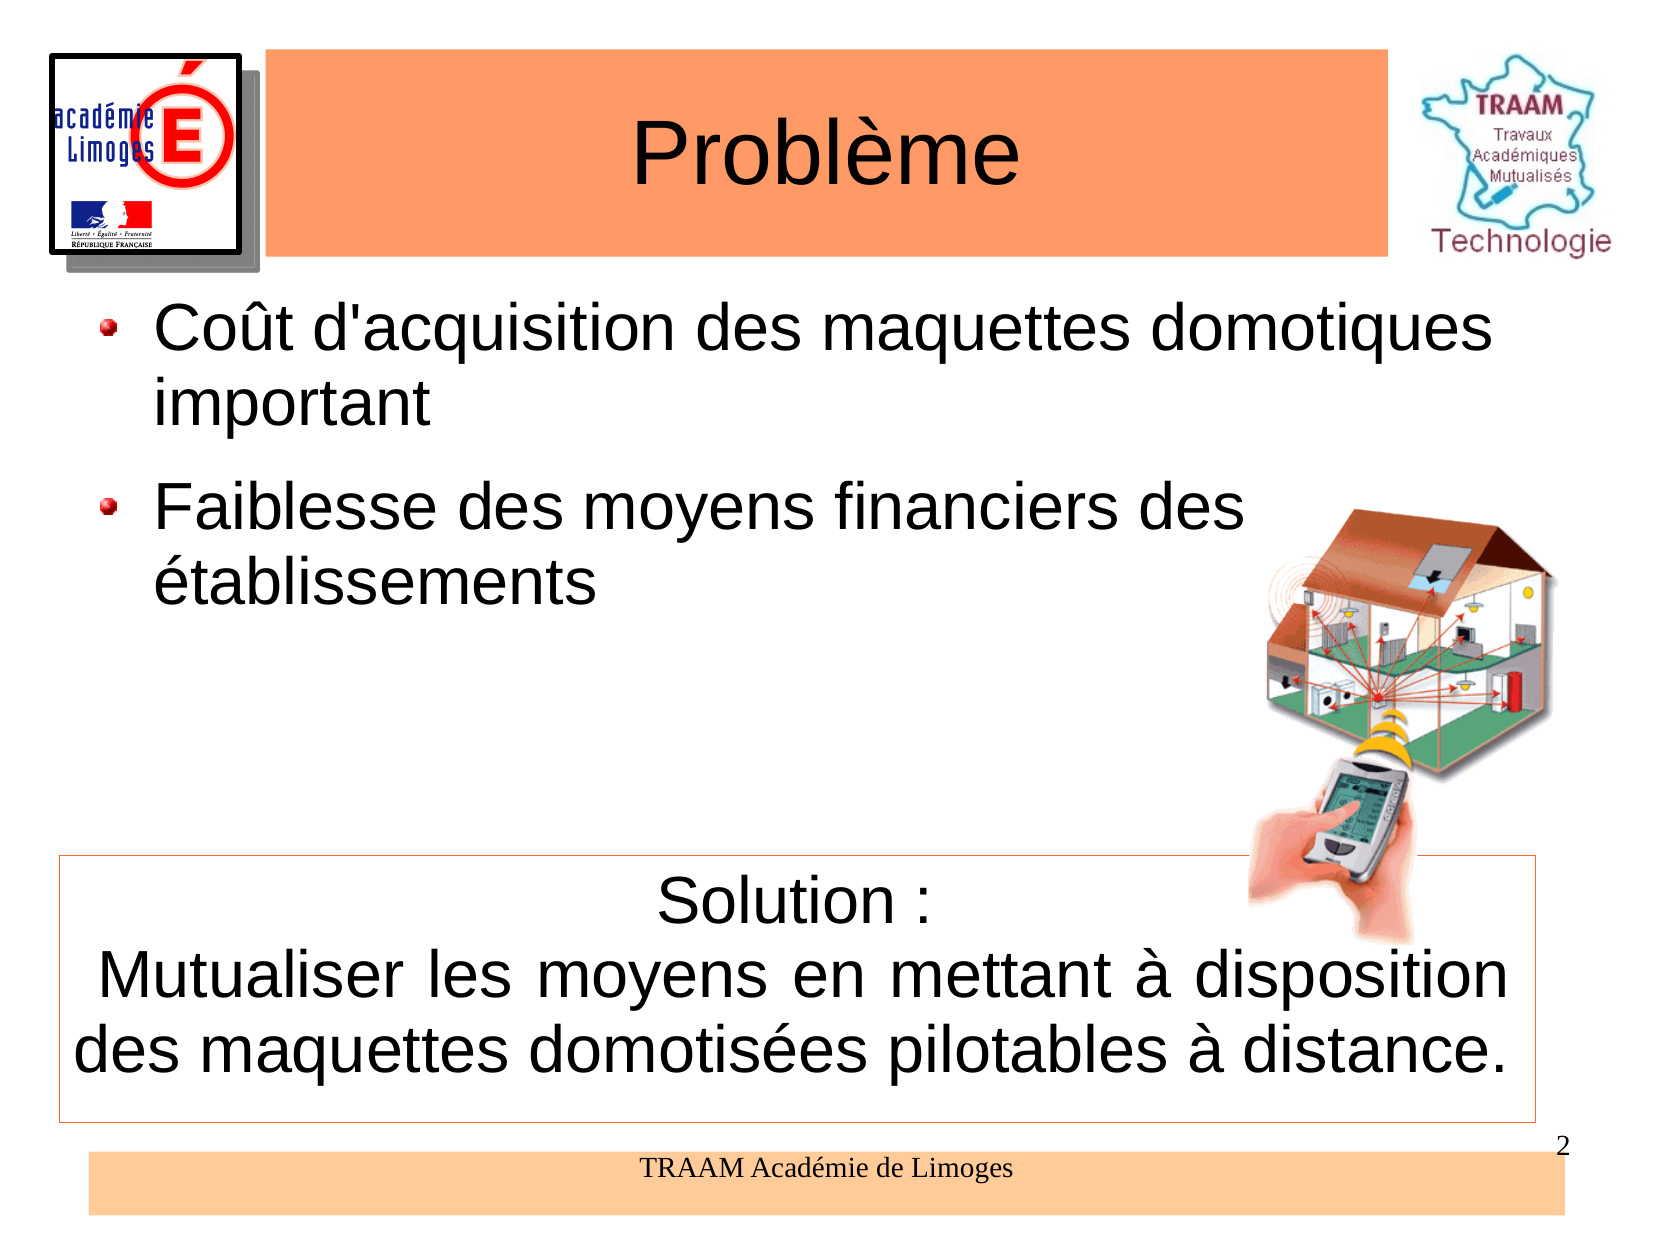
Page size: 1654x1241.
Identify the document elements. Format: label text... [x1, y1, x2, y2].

list Coût d'acquisition des maquettes domotiques important Faiblesse des moyens financiers des établissements [82, 290, 1571, 739]
picture [1247, 504, 1565, 945]
picture [55, 59, 236, 249]
text_box Solution : Mutualiser les moyens en mettant à disposition des maquettes domotisées pilotables à distance. [59, 855, 1536, 1123]
picture [1411, 43, 1625, 266]
title Problème [265, 49, 1388, 257]
